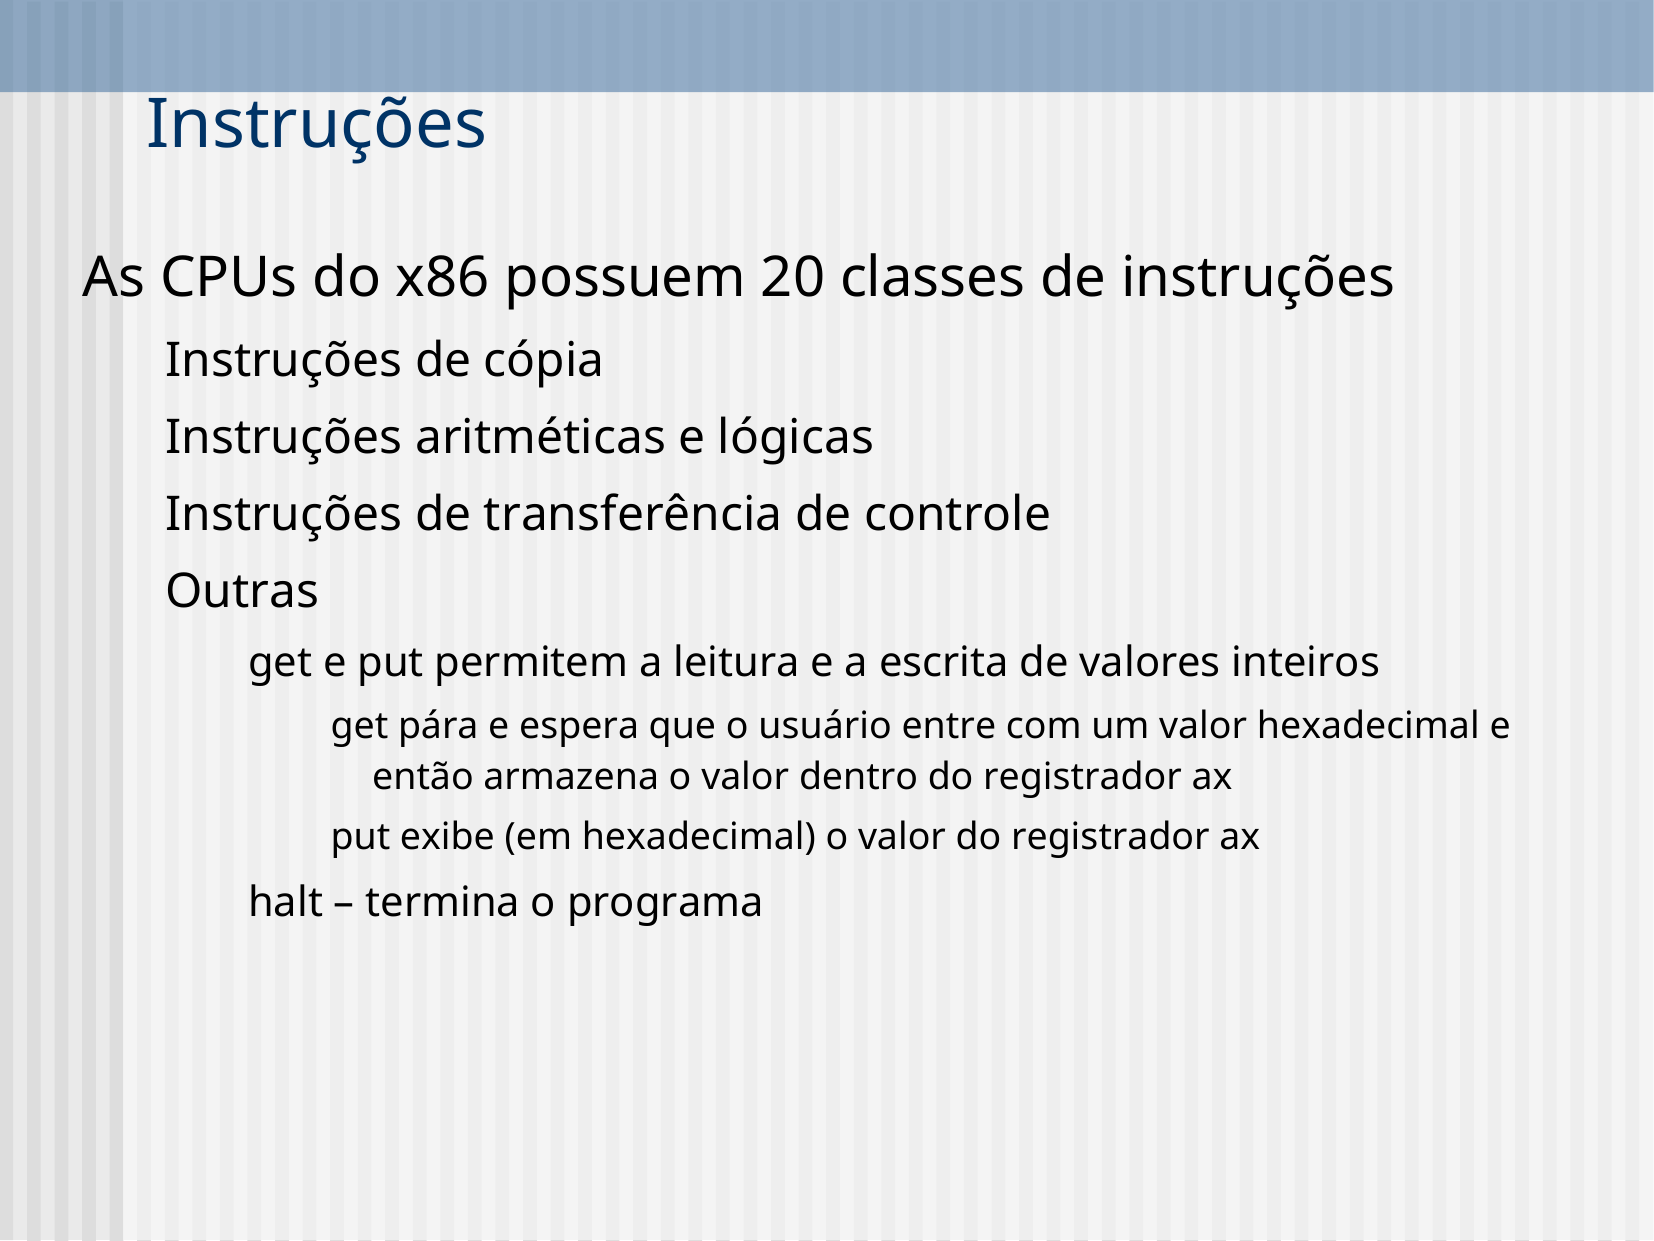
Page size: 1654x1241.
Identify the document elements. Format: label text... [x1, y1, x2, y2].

list As CPUs do x86 possuem 20 classes de instruções Instruções de cópia Instruções aritméticas e lógicas Instruções de transferência de controle Outras get e put permitem a leitura e a escrita de valores inteiros get pára e espera que o usuário entre com um valor hexadecimal e então armazena o valor dentro do registrador ax put exibe (em hexadecimal) o valor do registrador ax halt – termina o programa [82, 236, 1571, 907]
title Instruções [146, 36, 1536, 204]
